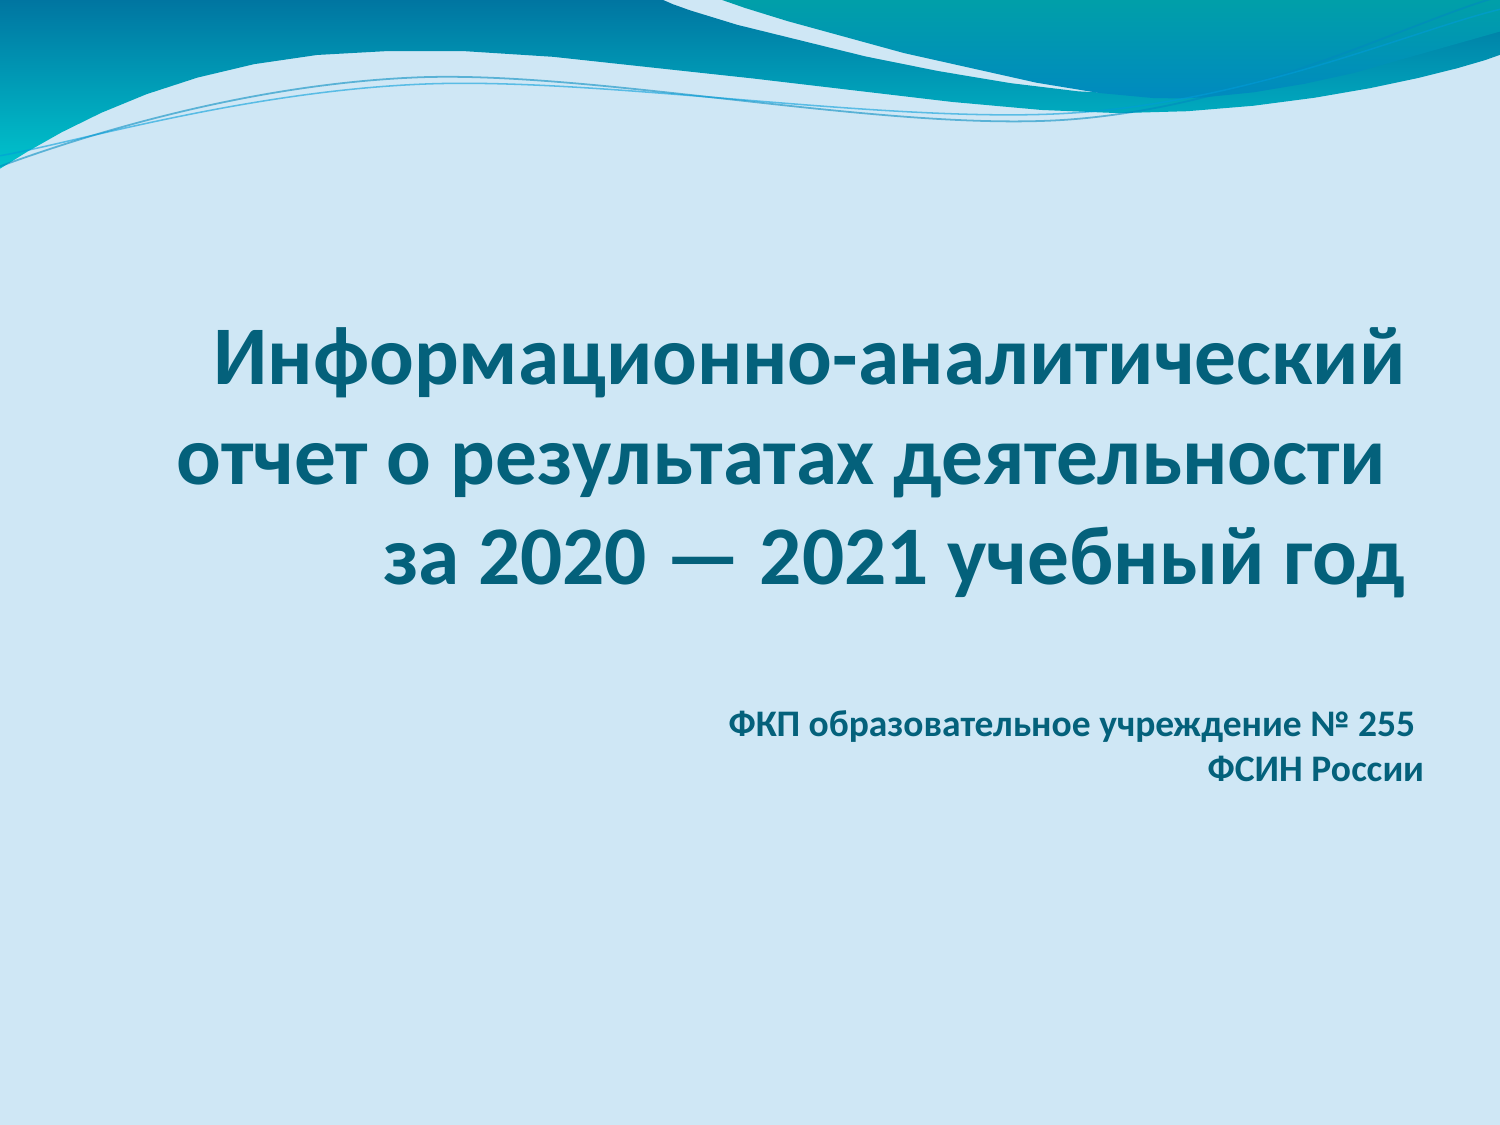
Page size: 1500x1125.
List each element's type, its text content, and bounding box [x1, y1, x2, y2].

title Информационно-аналитический отчет о результатах деятельности за 2020 — 2021 учебный год [70, 293, 1421, 591]
subtitle ФКП образовательное учреждение № 255 ФСИН России [164, 691, 1439, 762]
